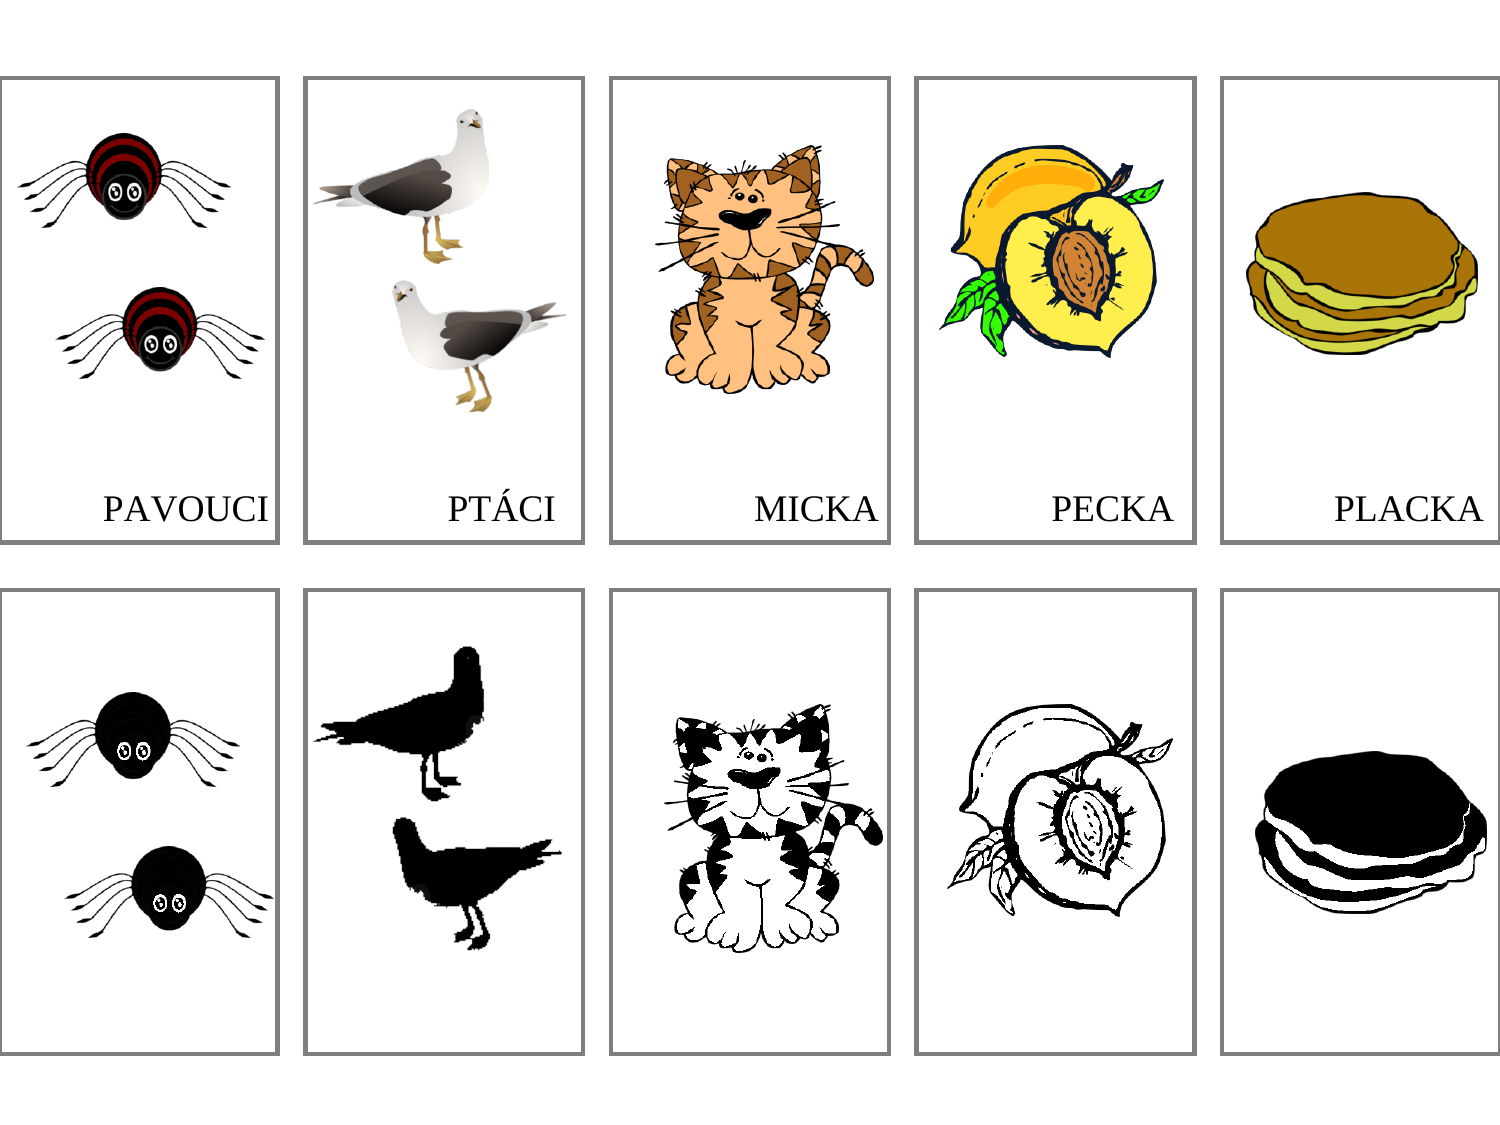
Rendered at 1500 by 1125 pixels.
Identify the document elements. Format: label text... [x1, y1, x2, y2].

text_box [611, 589, 889, 1055]
text_box PAVOUCI [88, 476, 284, 537]
text_box PLACKA [1319, 476, 1499, 537]
text_box PTÁCI [432, 476, 571, 537]
picture [26, 692, 240, 787]
text_box PECKA [1036, 476, 1190, 537]
text_box [916, 78, 1195, 543]
picture [64, 846, 274, 938]
picture [312, 645, 585, 968]
text_box MICKA [739, 476, 894, 537]
picture [55, 287, 265, 379]
picture [664, 704, 883, 953]
text_box [611, 78, 889, 543]
picture [1246, 192, 1478, 355]
text_box [0, 589, 278, 1055]
text_box [0, 78, 278, 543]
text_box [305, 78, 584, 543]
picture [947, 704, 1173, 917]
picture [17, 133, 231, 228]
picture [655, 145, 874, 394]
text_box [1222, 589, 1500, 1055]
picture [939, 145, 1164, 358]
text_box [1222, 78, 1500, 543]
picture [1255, 751, 1487, 914]
text_box [305, 589, 584, 1055]
text_box [916, 589, 1195, 1055]
picture [312, 109, 589, 429]
